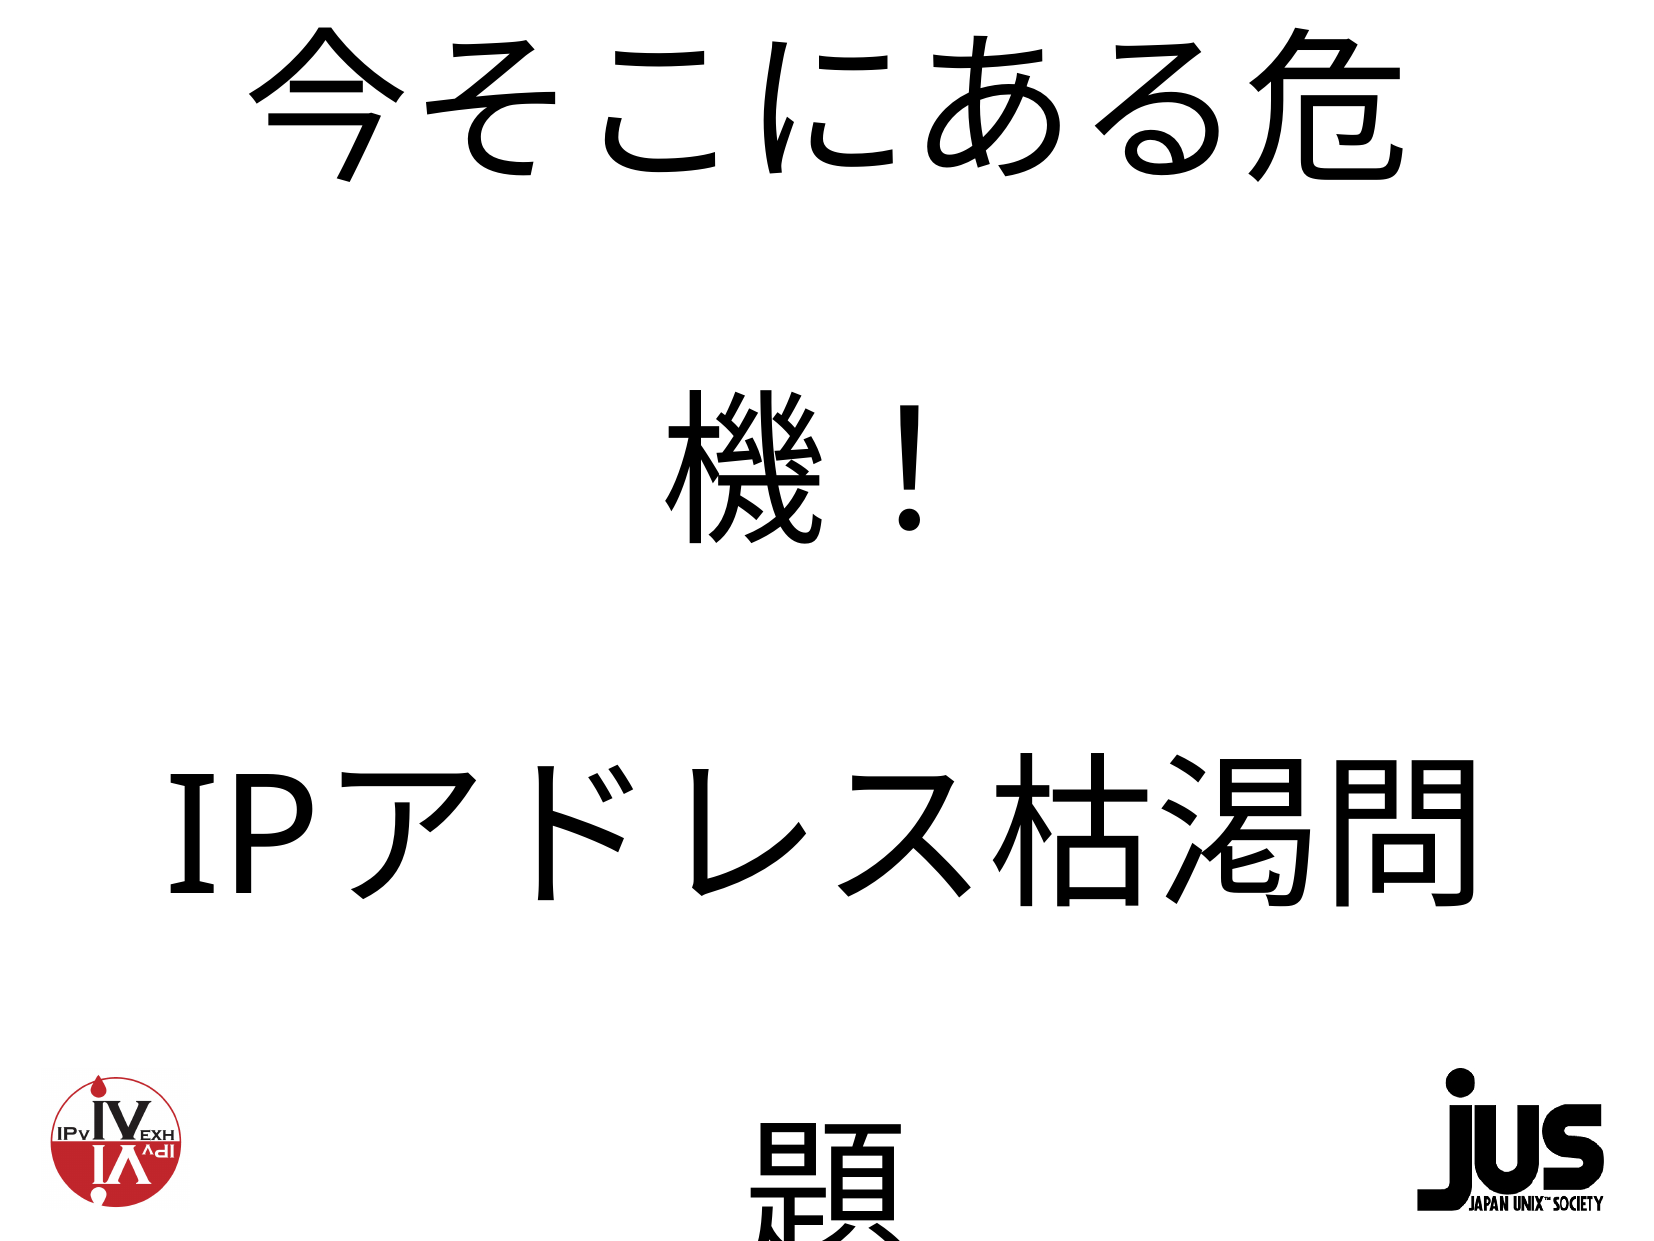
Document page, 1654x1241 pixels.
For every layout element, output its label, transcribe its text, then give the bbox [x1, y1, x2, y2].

picture [1417, 1068, 1604, 1211]
subtitle 今そこにある危機！ IPアドレス枯渇問題 [82, 56, 1571, 1102]
picture [41, 1068, 190, 1210]
